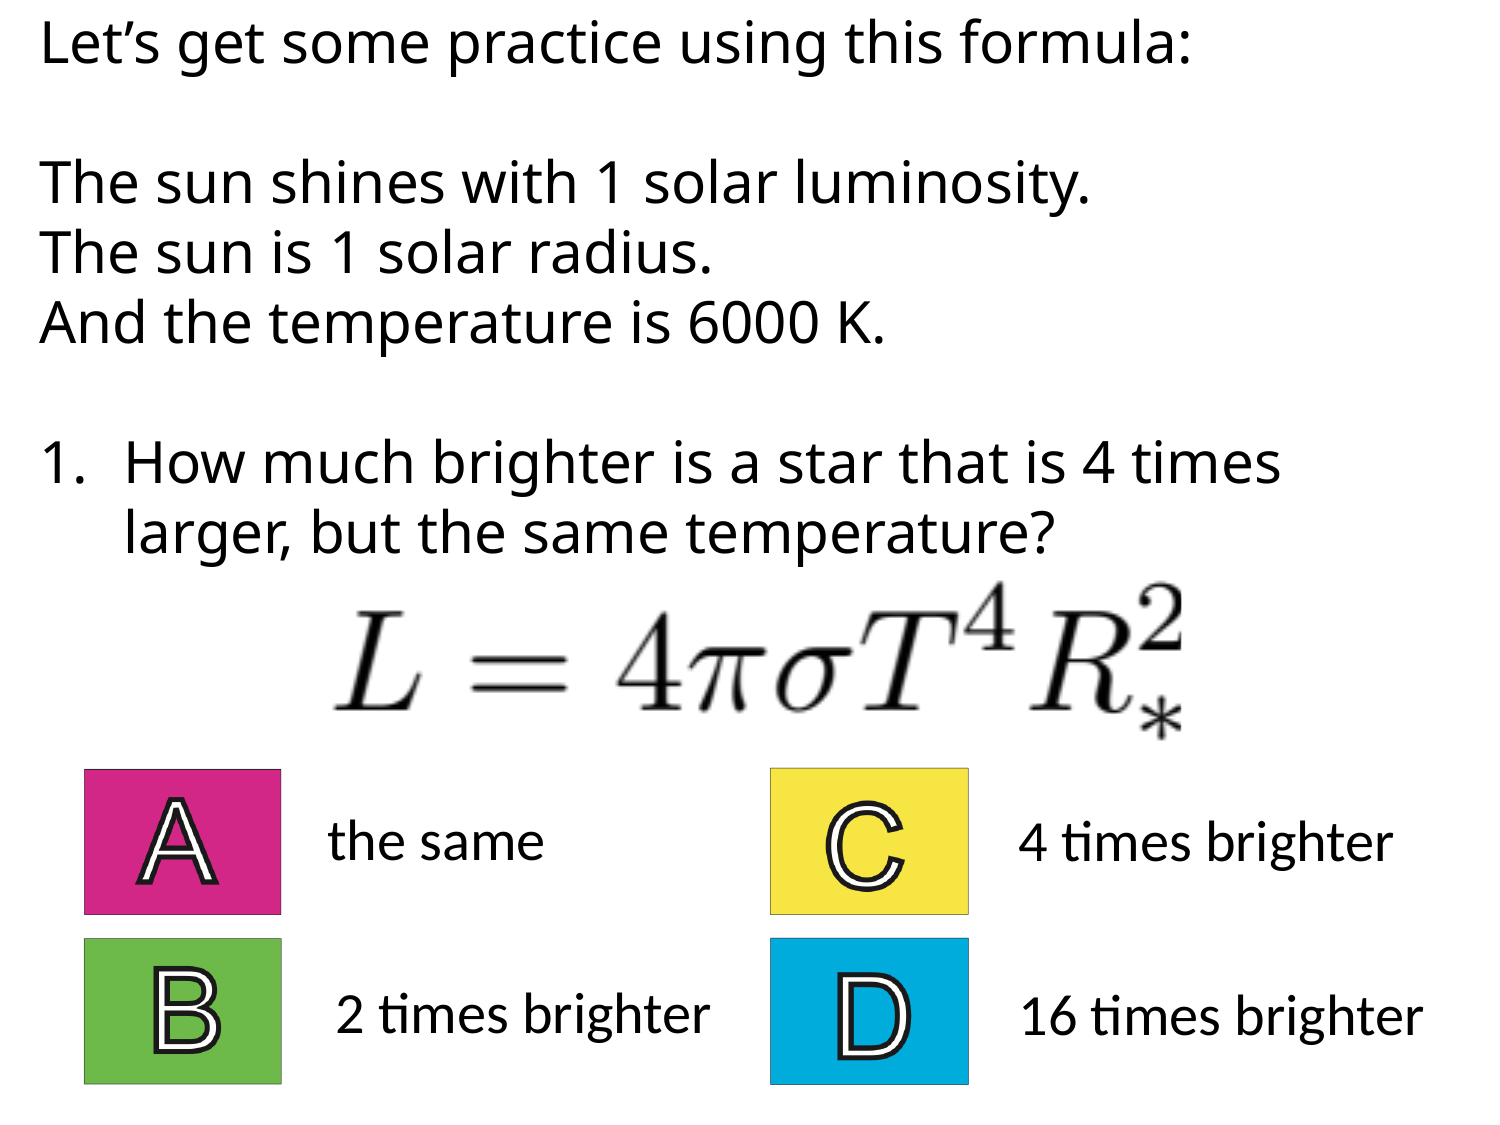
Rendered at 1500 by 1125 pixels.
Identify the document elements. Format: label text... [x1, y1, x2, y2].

text_box 4 times brighter [1003, 795, 1411, 881]
text_box 16 times brighter [1003, 969, 1440, 1055]
picture [769, 936, 970, 1086]
picture [82, 766, 283, 917]
picture [331, 579, 1182, 741]
text_box 2 times brighter [320, 967, 728, 1053]
picture [82, 936, 283, 1086]
picture [768, 766, 970, 916]
text_box Let’s get some practice using this formula: The sun shines with 1 solar luminosity. The sun is 1 solar radius. And the temperature is 6000 K. How much brighter is a star that is 4 times larger, but the same temperature? [24, 0, 1443, 573]
text_box the same [312, 794, 575, 880]
